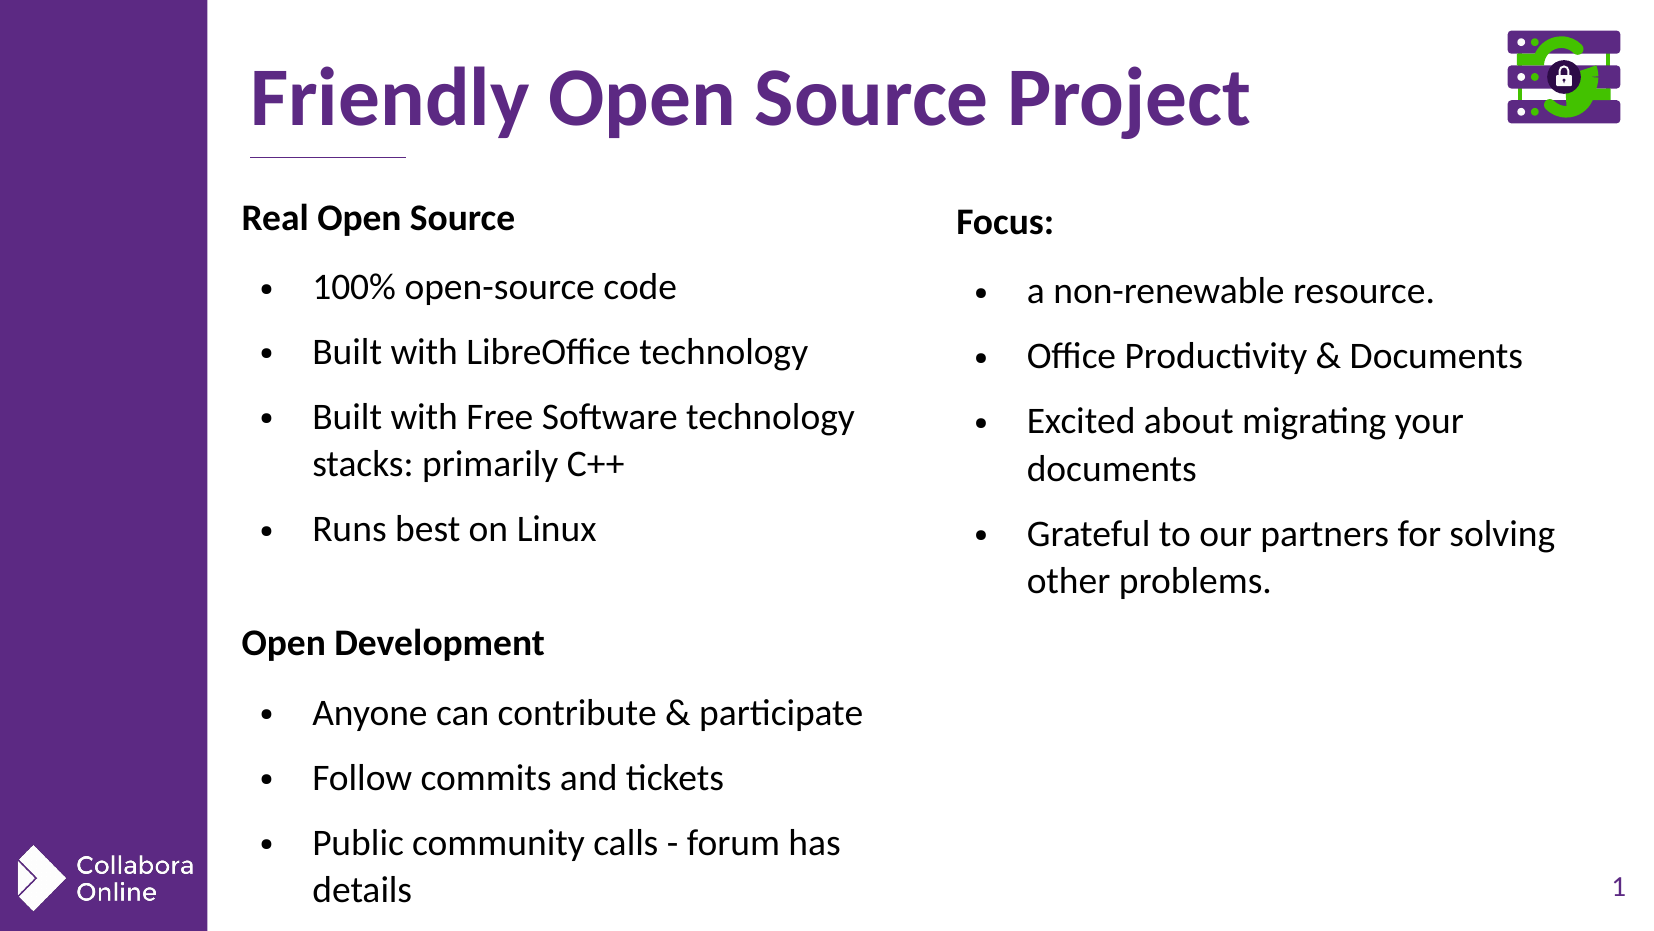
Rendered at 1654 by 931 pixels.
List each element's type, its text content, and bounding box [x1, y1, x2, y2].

picture [1488, 3, 1638, 152]
list Real Open Source 100% open-source code Built with LibreOffice technology Built with Free Software technology stacks: primarily C++ Runs best on Linux Open Development Anyone can contribute & participate Follow commits and tickets Public community calls - forum has details [241, 192, 932, 874]
title Friendly Open Source Project [250, 14, 1488, 147]
list Focus: a non-renewable resource. Office Productivity & Documents Excited about migrating your documents Grateful to our partners for solving other problems. [956, 196, 1646, 878]
picture [13, 840, 197, 916]
